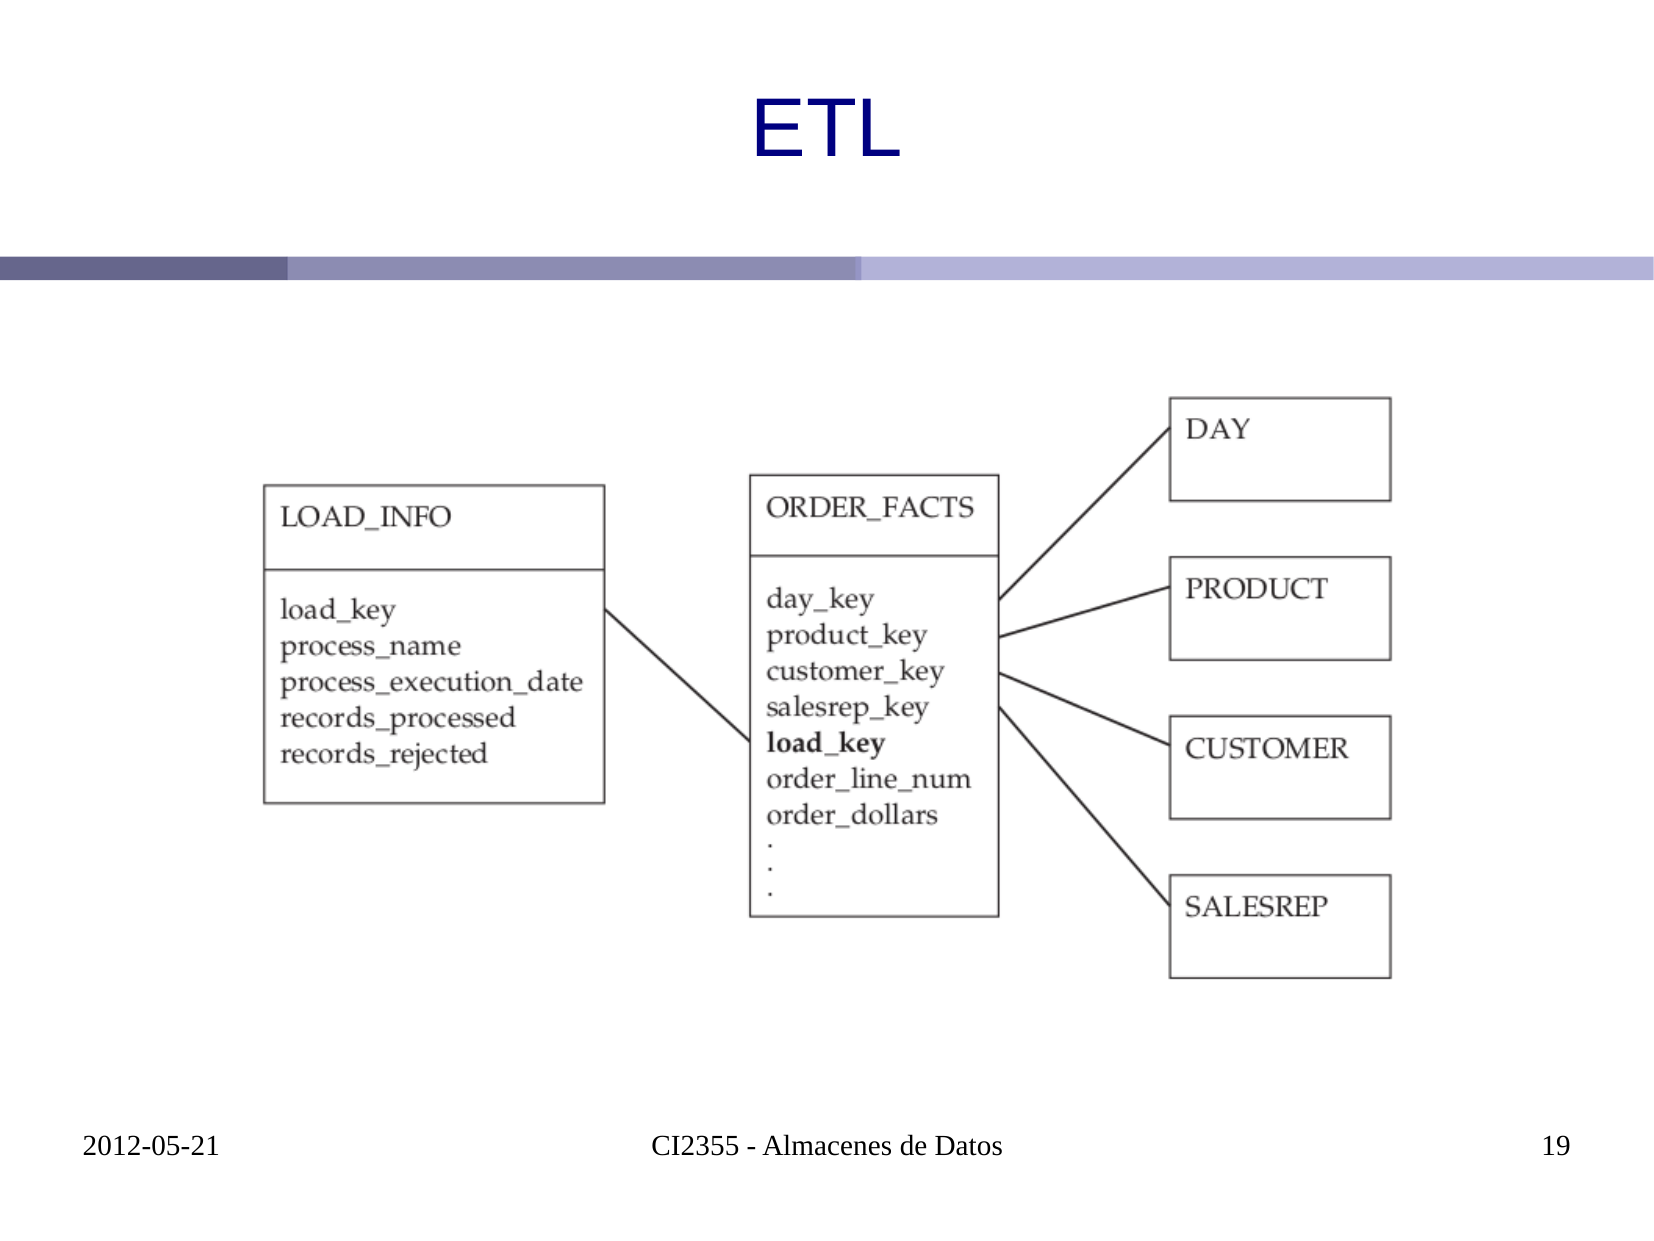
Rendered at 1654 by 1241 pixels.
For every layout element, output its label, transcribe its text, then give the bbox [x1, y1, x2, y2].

title ETL [0, 0, 1654, 257]
picture [243, 370, 1411, 998]
